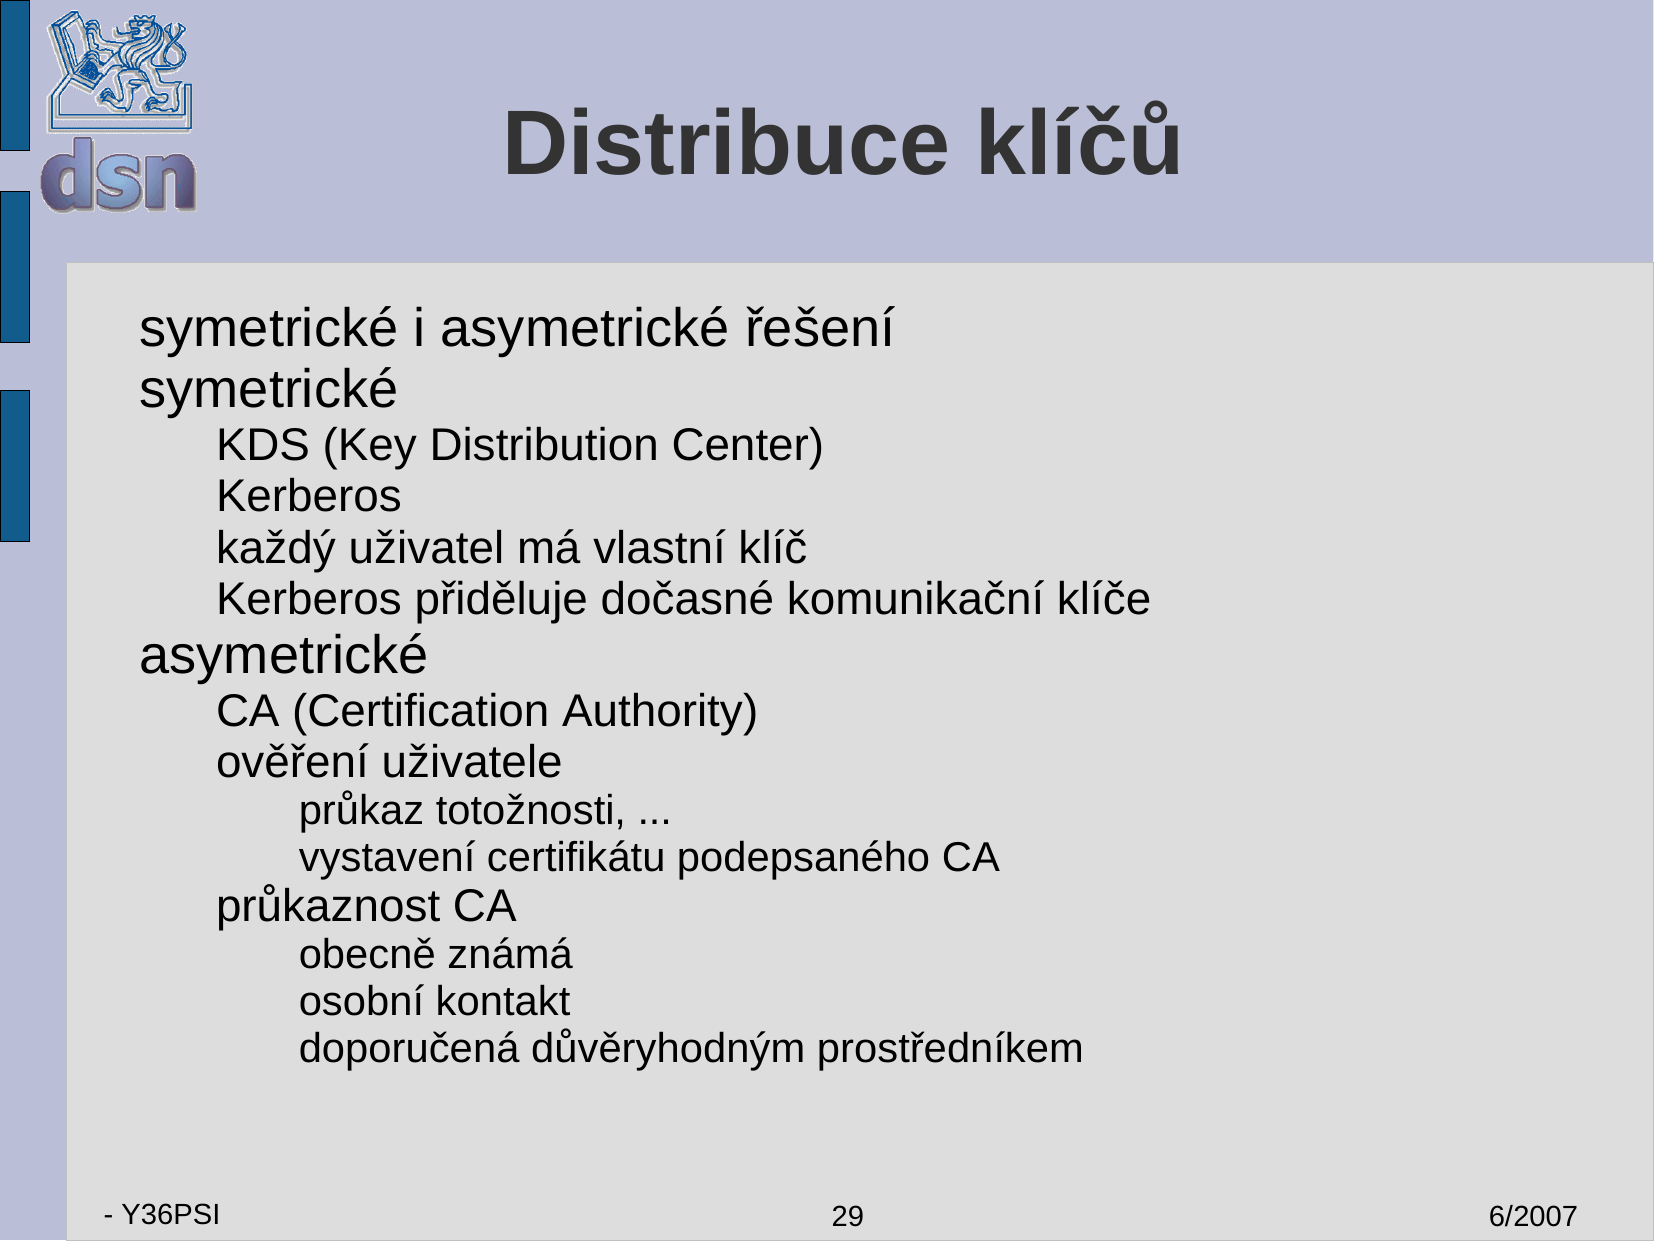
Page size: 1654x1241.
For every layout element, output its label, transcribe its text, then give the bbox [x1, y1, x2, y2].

picture [10, 10, 223, 230]
title Distribuce klíčů [210, 39, 1478, 247]
list symetrické i asymetrické řešení symetrické KDS (Key Distribution Center) Kerberos každý uživatel má vlastní klíč Kerberos přiděluje dočasné komunikační klíče asymetrické CA (Certification Authority) ověření uživatele průkaz totožnosti, ... vystavení certifikátu podepsaného CA průkaznost CA obecně známá osobní kontakt doporučená důvěryhodným prostředníkem [121, 297, 1534, 1126]
